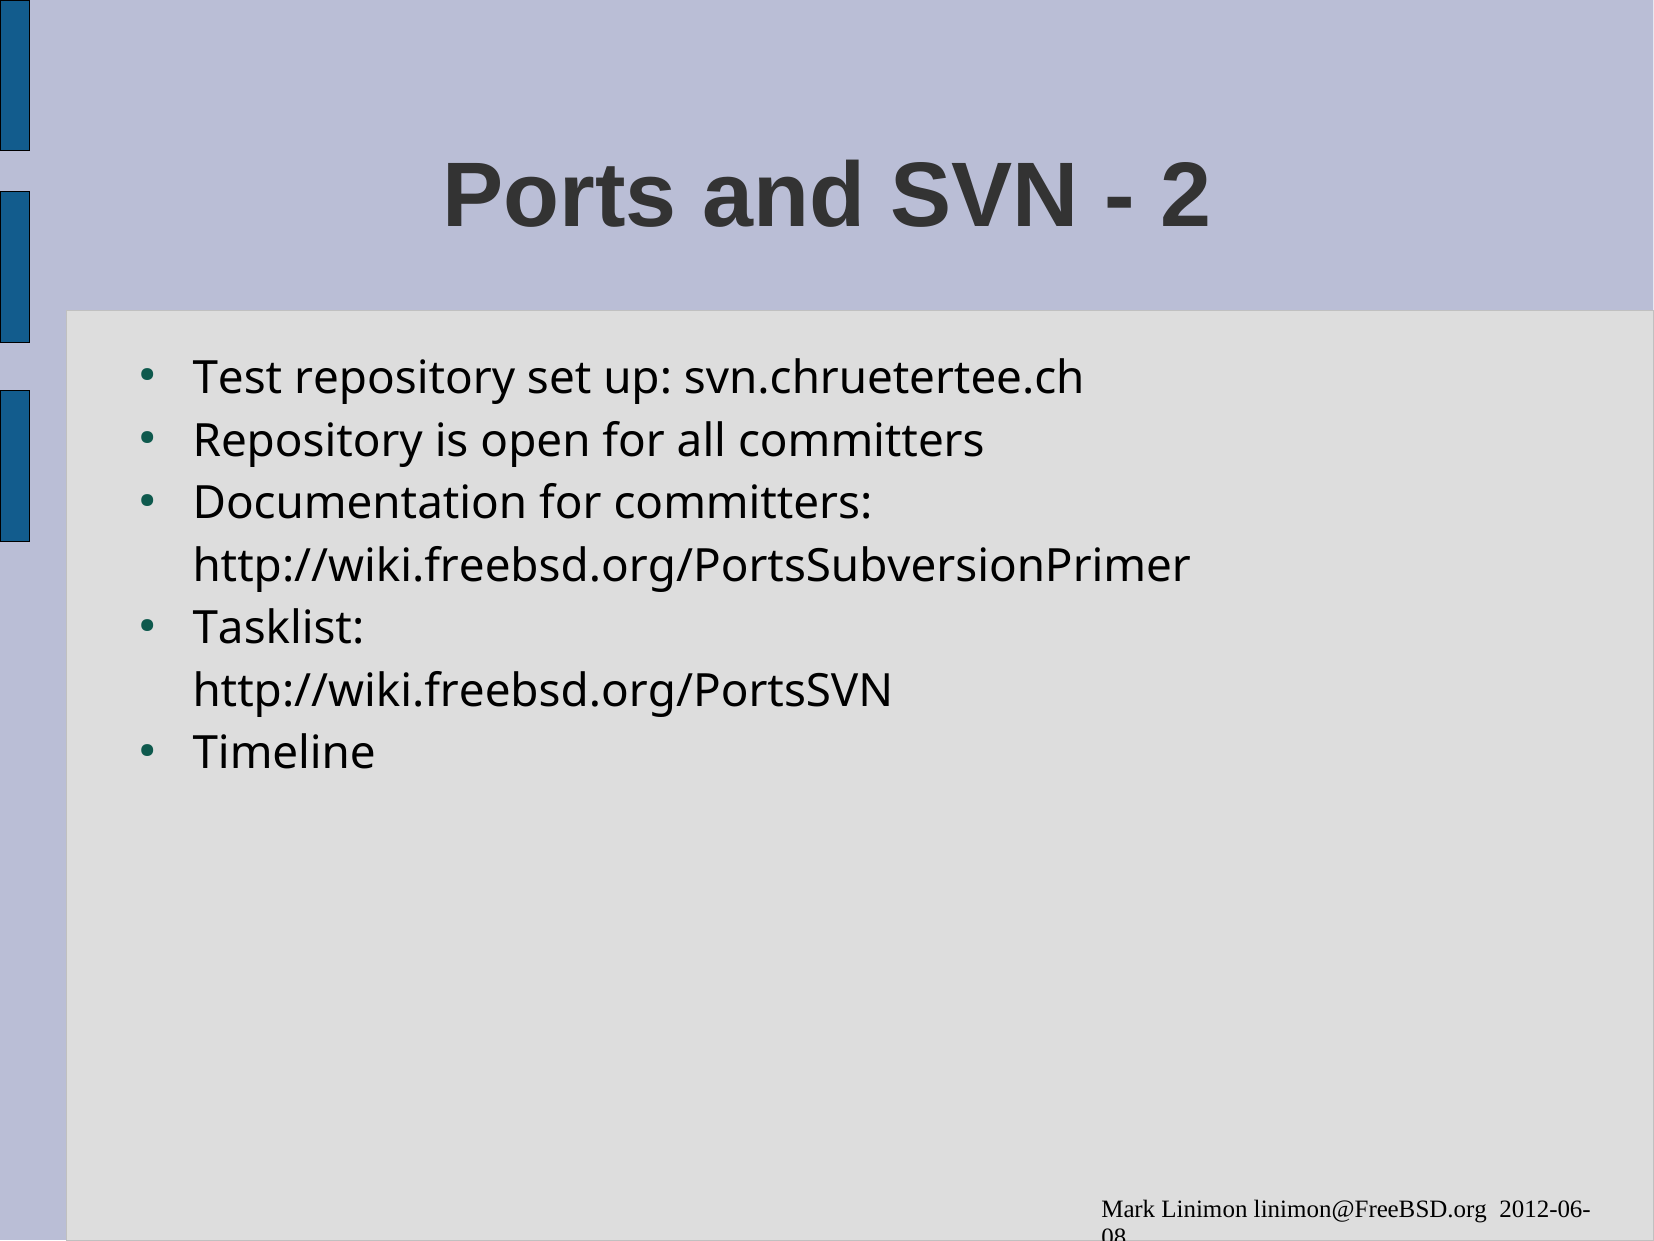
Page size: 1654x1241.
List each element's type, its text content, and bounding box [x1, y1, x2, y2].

title Ports and SVN - 2 [121, 91, 1534, 299]
text_box Mark Linimon linimon@FreeBSD.org 2012-06-08 [1101, 1195, 1616, 1224]
list Test repository set up: svn.chruetertee.ch Repository is open for all committers Documentation for committers: http://wiki.freebsd.org/PortsSubversionPrimer Tasklist: http://wiki.freebsd.org/PortsSVN Timeline [121, 344, 1534, 1164]
